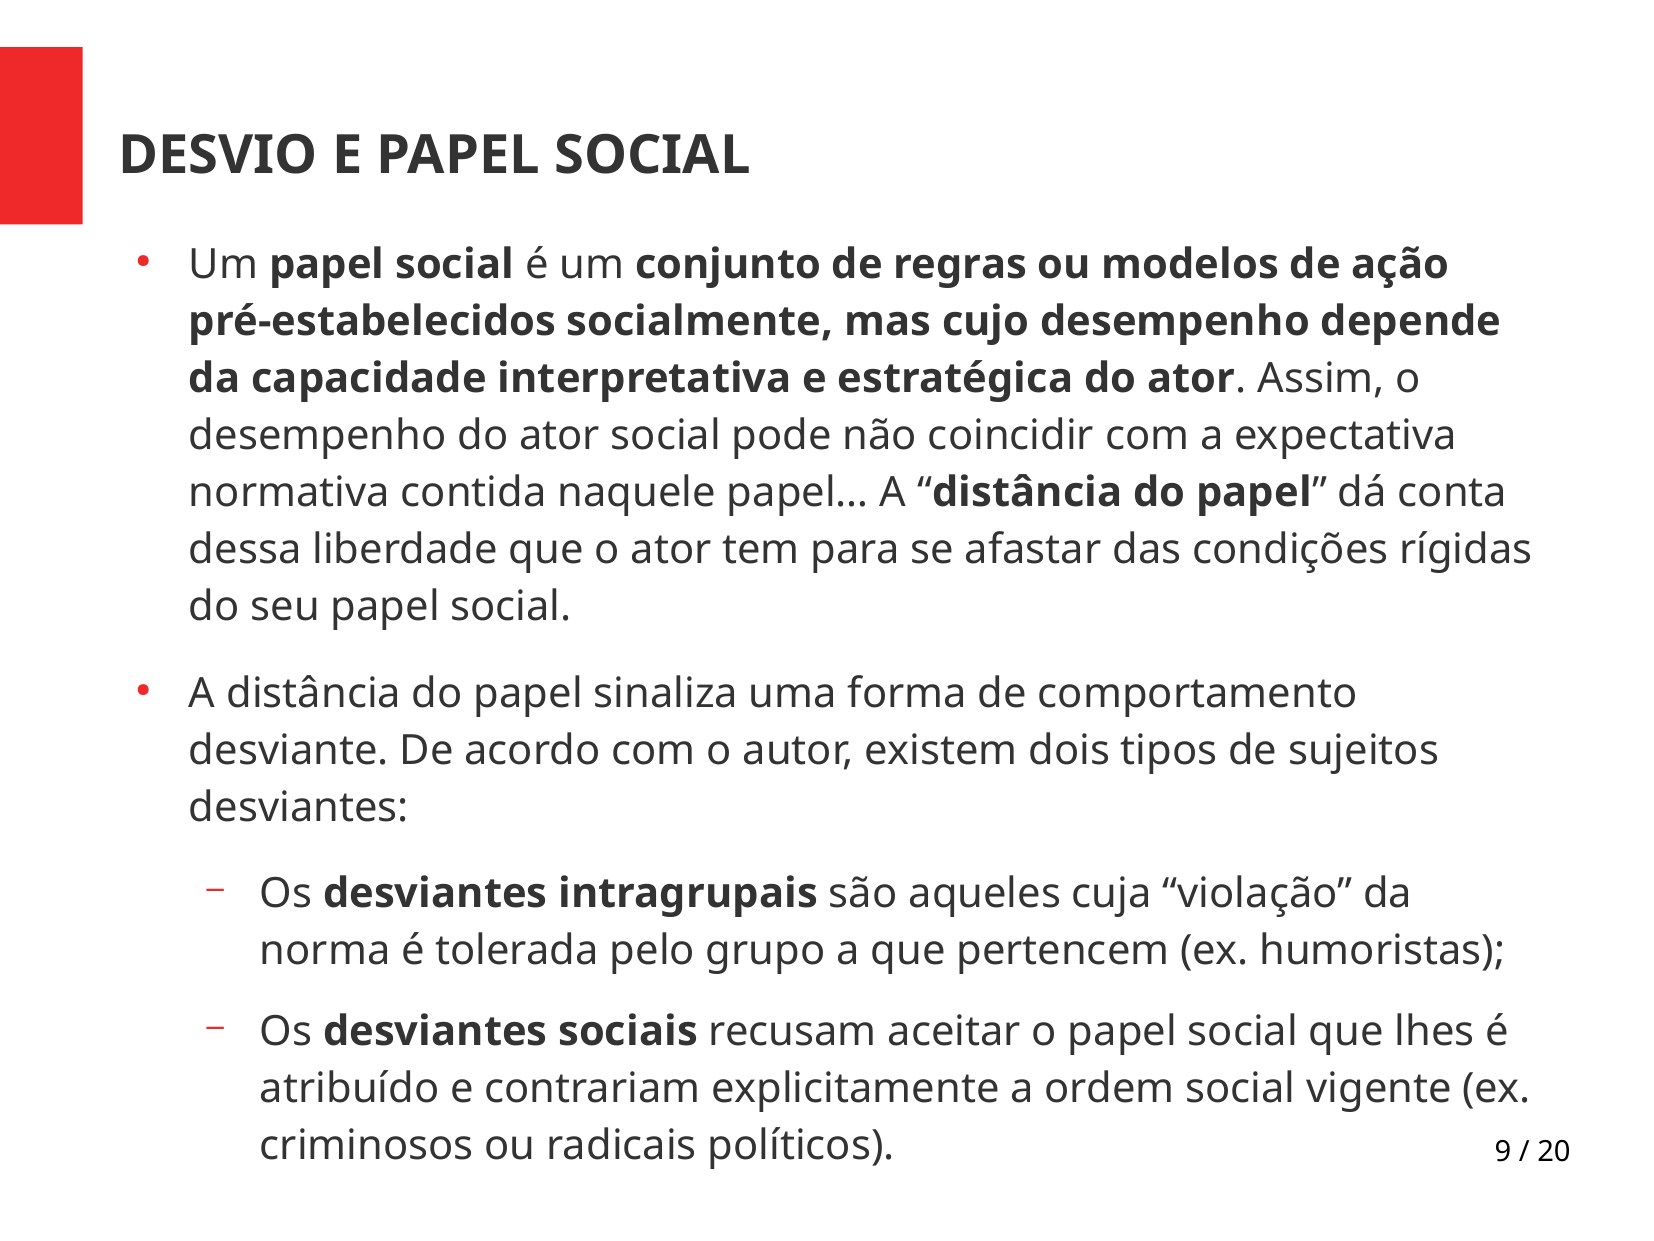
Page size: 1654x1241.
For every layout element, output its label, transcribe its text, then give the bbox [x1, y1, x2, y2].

list Um papel social é um conjunto de regras ou modelos de ação pré-estabelecidos socialmente, mas cujo desempenho depende da capacidade interpretativa e estratégica do ator. Assim, o desempenho do ator social pode não coincidir com a expectativa normativa contida naquele papel… A “distância do papel” dá conta dessa liberdade que o ator tem para se afastar das condições rígidas do seu papel social. A distância do papel sinaliza uma forma de comportamento desviante. De acordo com o autor, existem dois tipos de sujeitos desviantes: Os desviantes intragrupais são aqueles cuja “violação” da norma é tolerada pelo grupo a que pertencem (ex. humoristas); Os desviantes sociais recusam aceitar o papel social que lhes é atribuído e contrariam explicitamente a ordem social vigente (ex. criminosos ou radicais políticos). [118, 153, 1536, 873]
title DESVIO E PAPEL SOCIAL [118, 49, 1571, 257]
